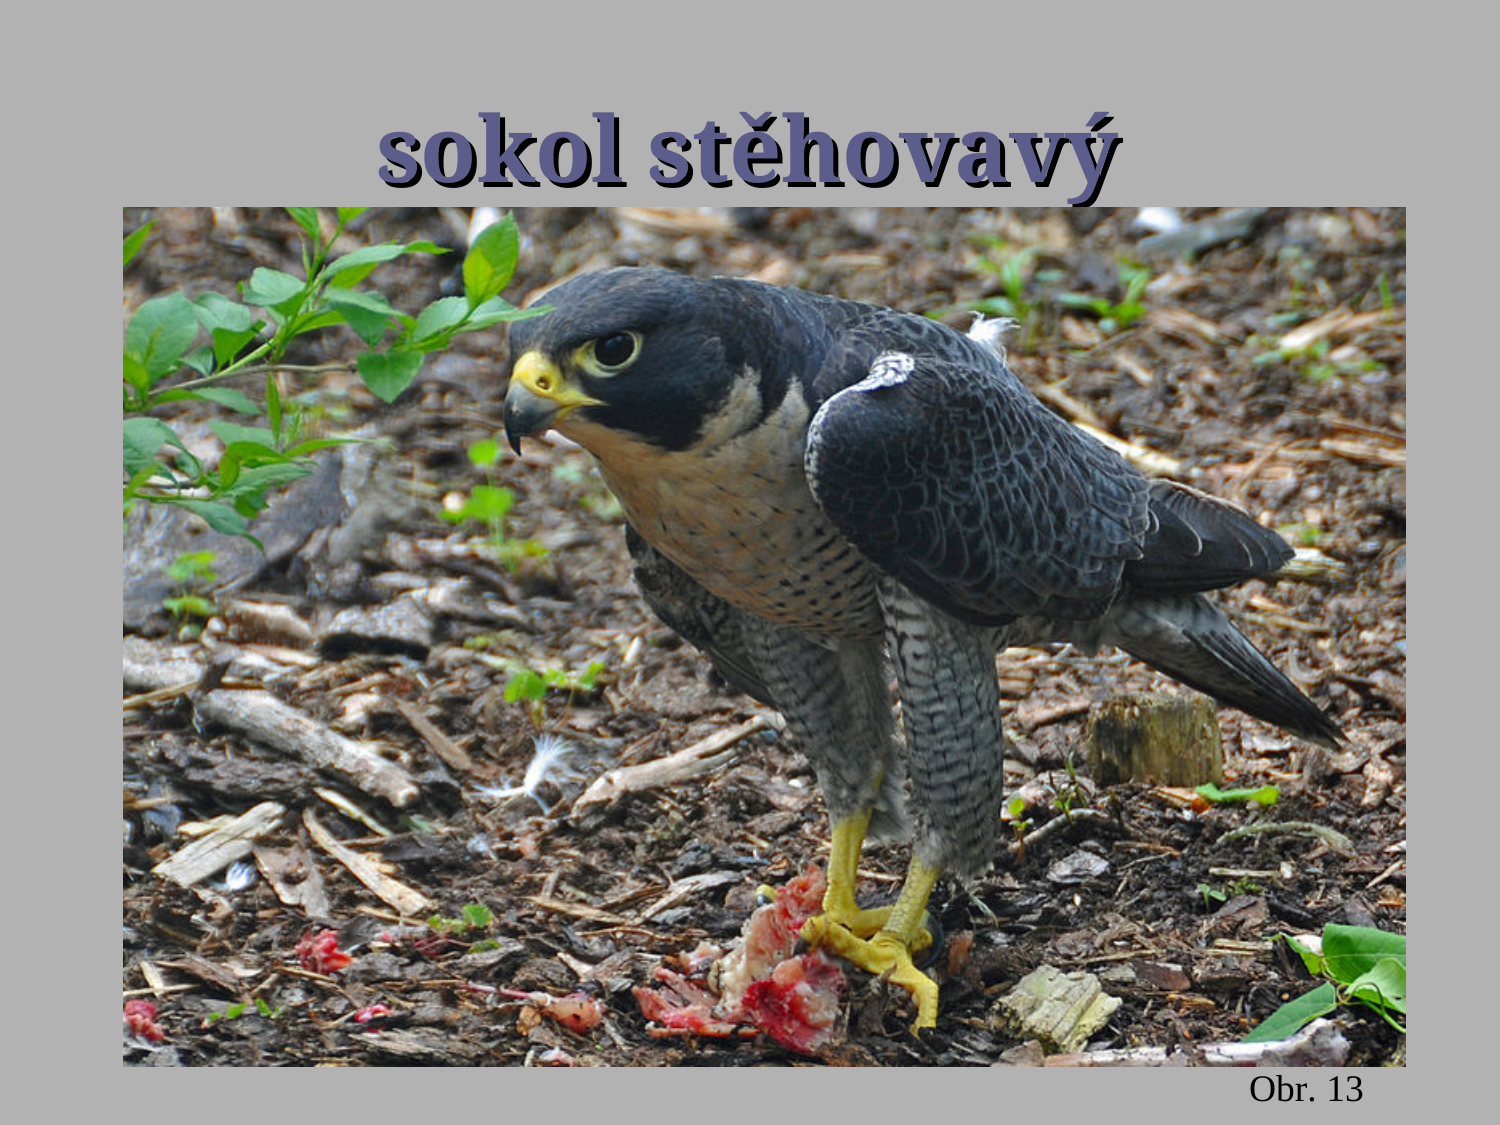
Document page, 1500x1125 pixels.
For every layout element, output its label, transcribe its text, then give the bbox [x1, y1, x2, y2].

picture [123, 207, 1406, 1067]
title sokol stěhovavý [49, 37, 1446, 255]
text_box Obr. 13 [1234, 1056, 1400, 1118]
